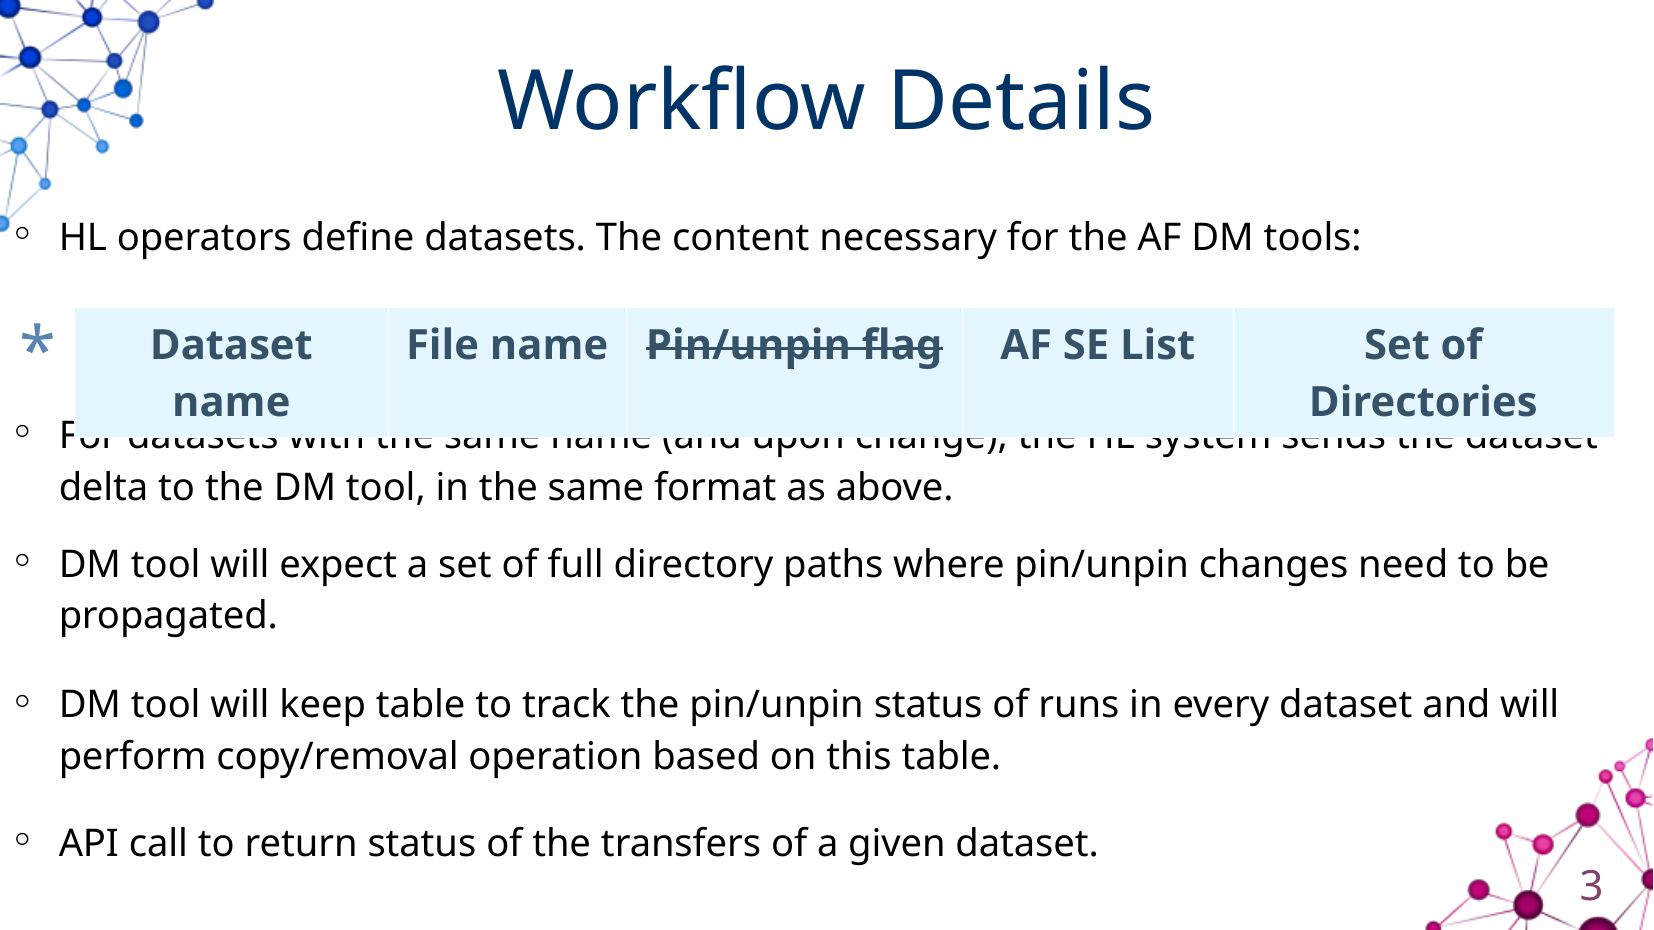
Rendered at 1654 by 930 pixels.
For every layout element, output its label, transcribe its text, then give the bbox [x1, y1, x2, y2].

table_header Set of Directories [1234, 308, 1614, 437]
list HL operators define datasets. The content necessary for the AF DM tools: For datasets with the same name (and upon change), the HL system sends the dataset delta to the DM tool, in the same format as above. DM tool will expect a set of full directory paths where pin/unpin changes need to be propagated. DM tool will keep table to track the pin/unpin status of runs in every dataset and will perform copy/removal operation based on this table. API call to return status of the transfers of a given dataset. [0, 209, 1621, 871]
picture [0, 166, 1653, 848]
picture [0, 871, 1653, 930]
table_header File name [389, 308, 626, 437]
title Workflow Details [0, 30, 1653, 166]
picture [0, 0, 1653, 30]
table_header Dataset name [75, 308, 388, 437]
table_header Pin/unpin flag [627, 308, 962, 437]
text_box <number> [1530, 848, 1653, 916]
table_header AF SE List [963, 308, 1233, 437]
title * [0, 307, 76, 391]
